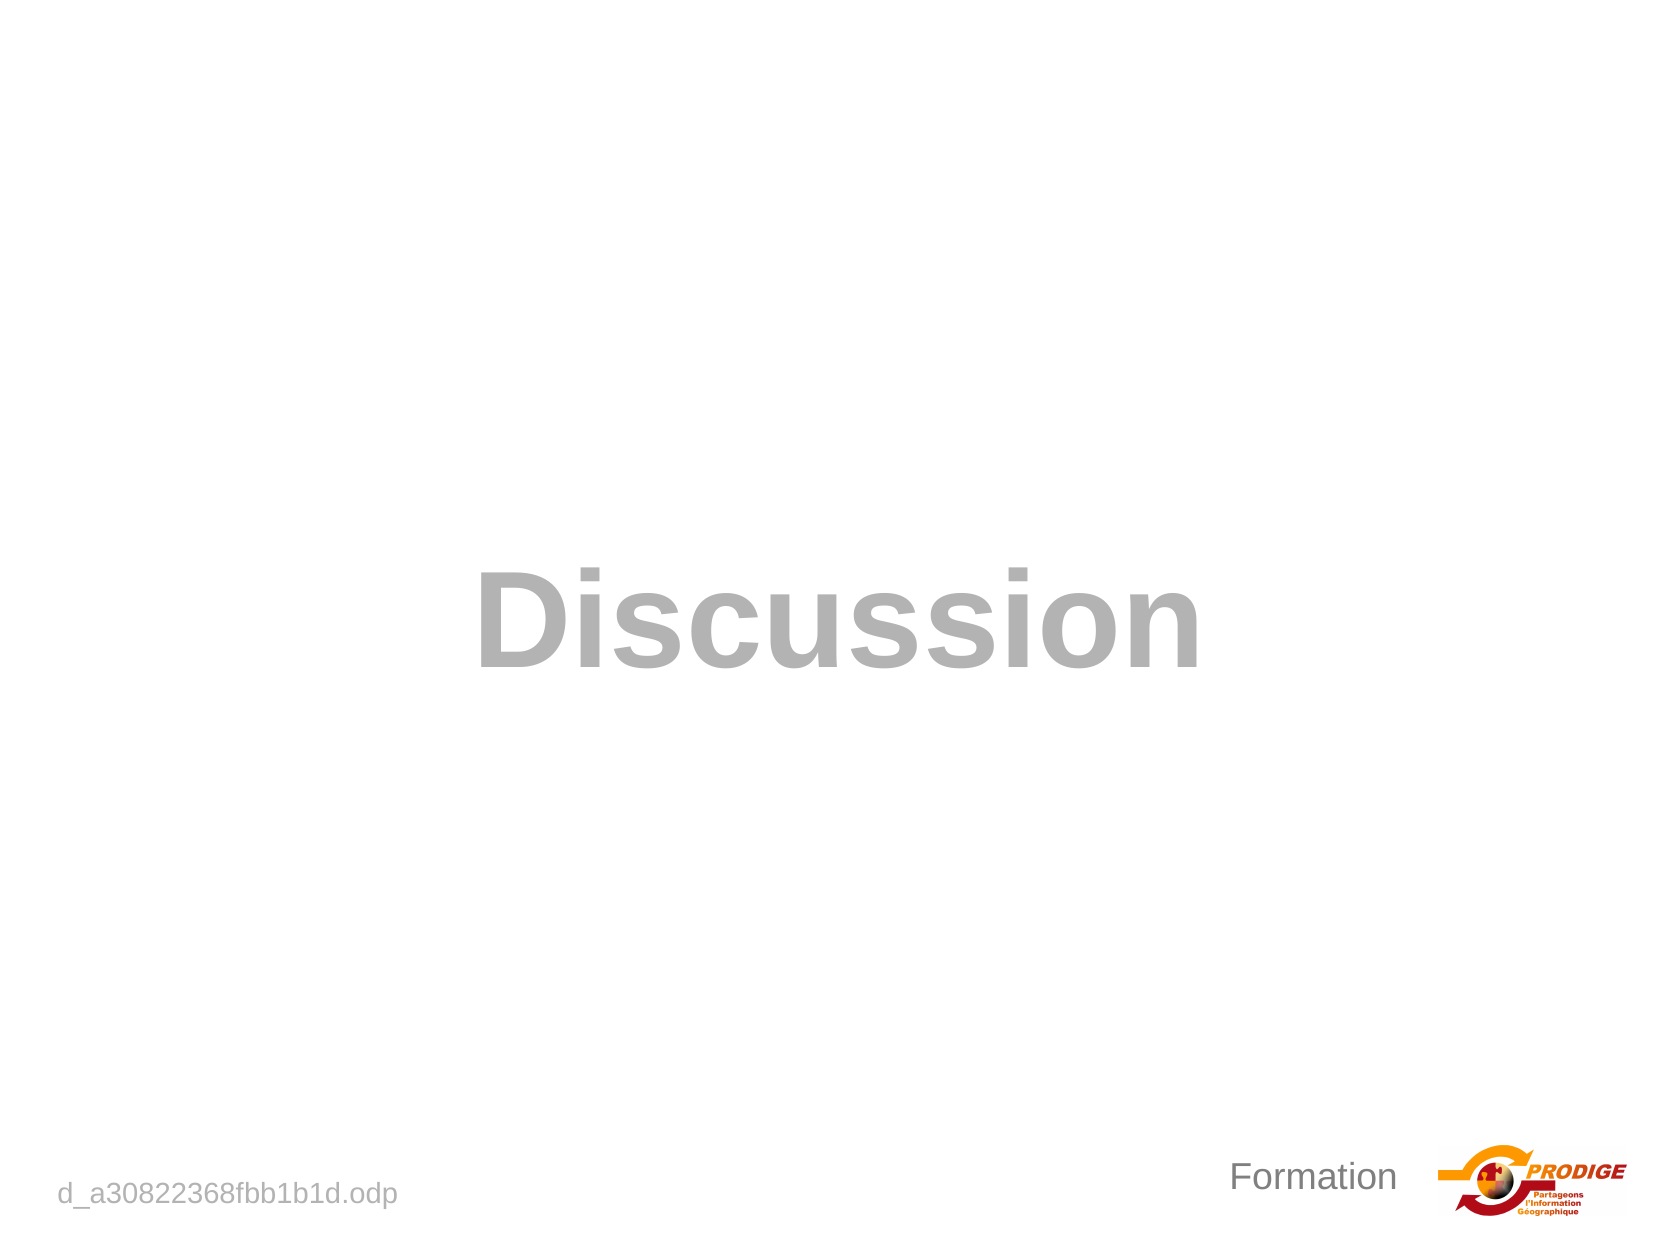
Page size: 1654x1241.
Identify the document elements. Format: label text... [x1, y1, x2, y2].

text_box Discussion [457, 535, 1222, 705]
picture [1438, 1145, 1627, 1216]
